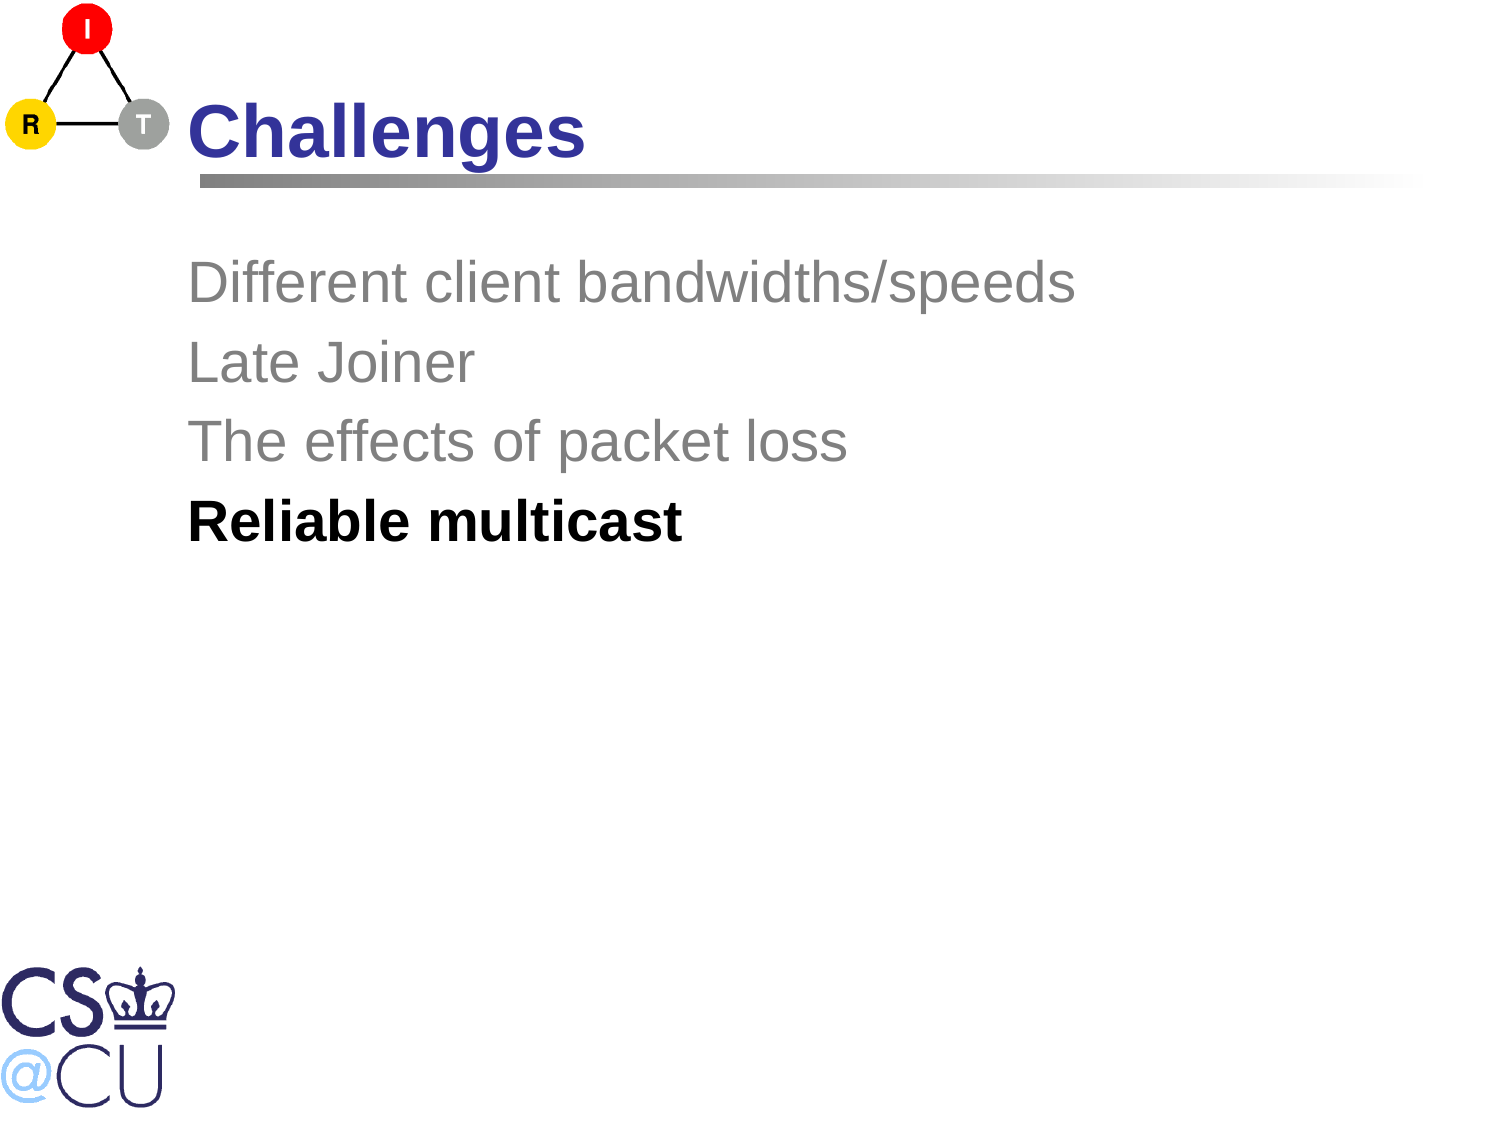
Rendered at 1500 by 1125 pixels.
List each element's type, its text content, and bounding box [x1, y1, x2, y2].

picture [0, 0, 173, 154]
picture [0, 949, 175, 1125]
list Different client bandwidths/speeds Late Joiner The effects of packet loss Reliable multicast [187, 249, 1463, 998]
title Challenges [187, 44, 1463, 218]
